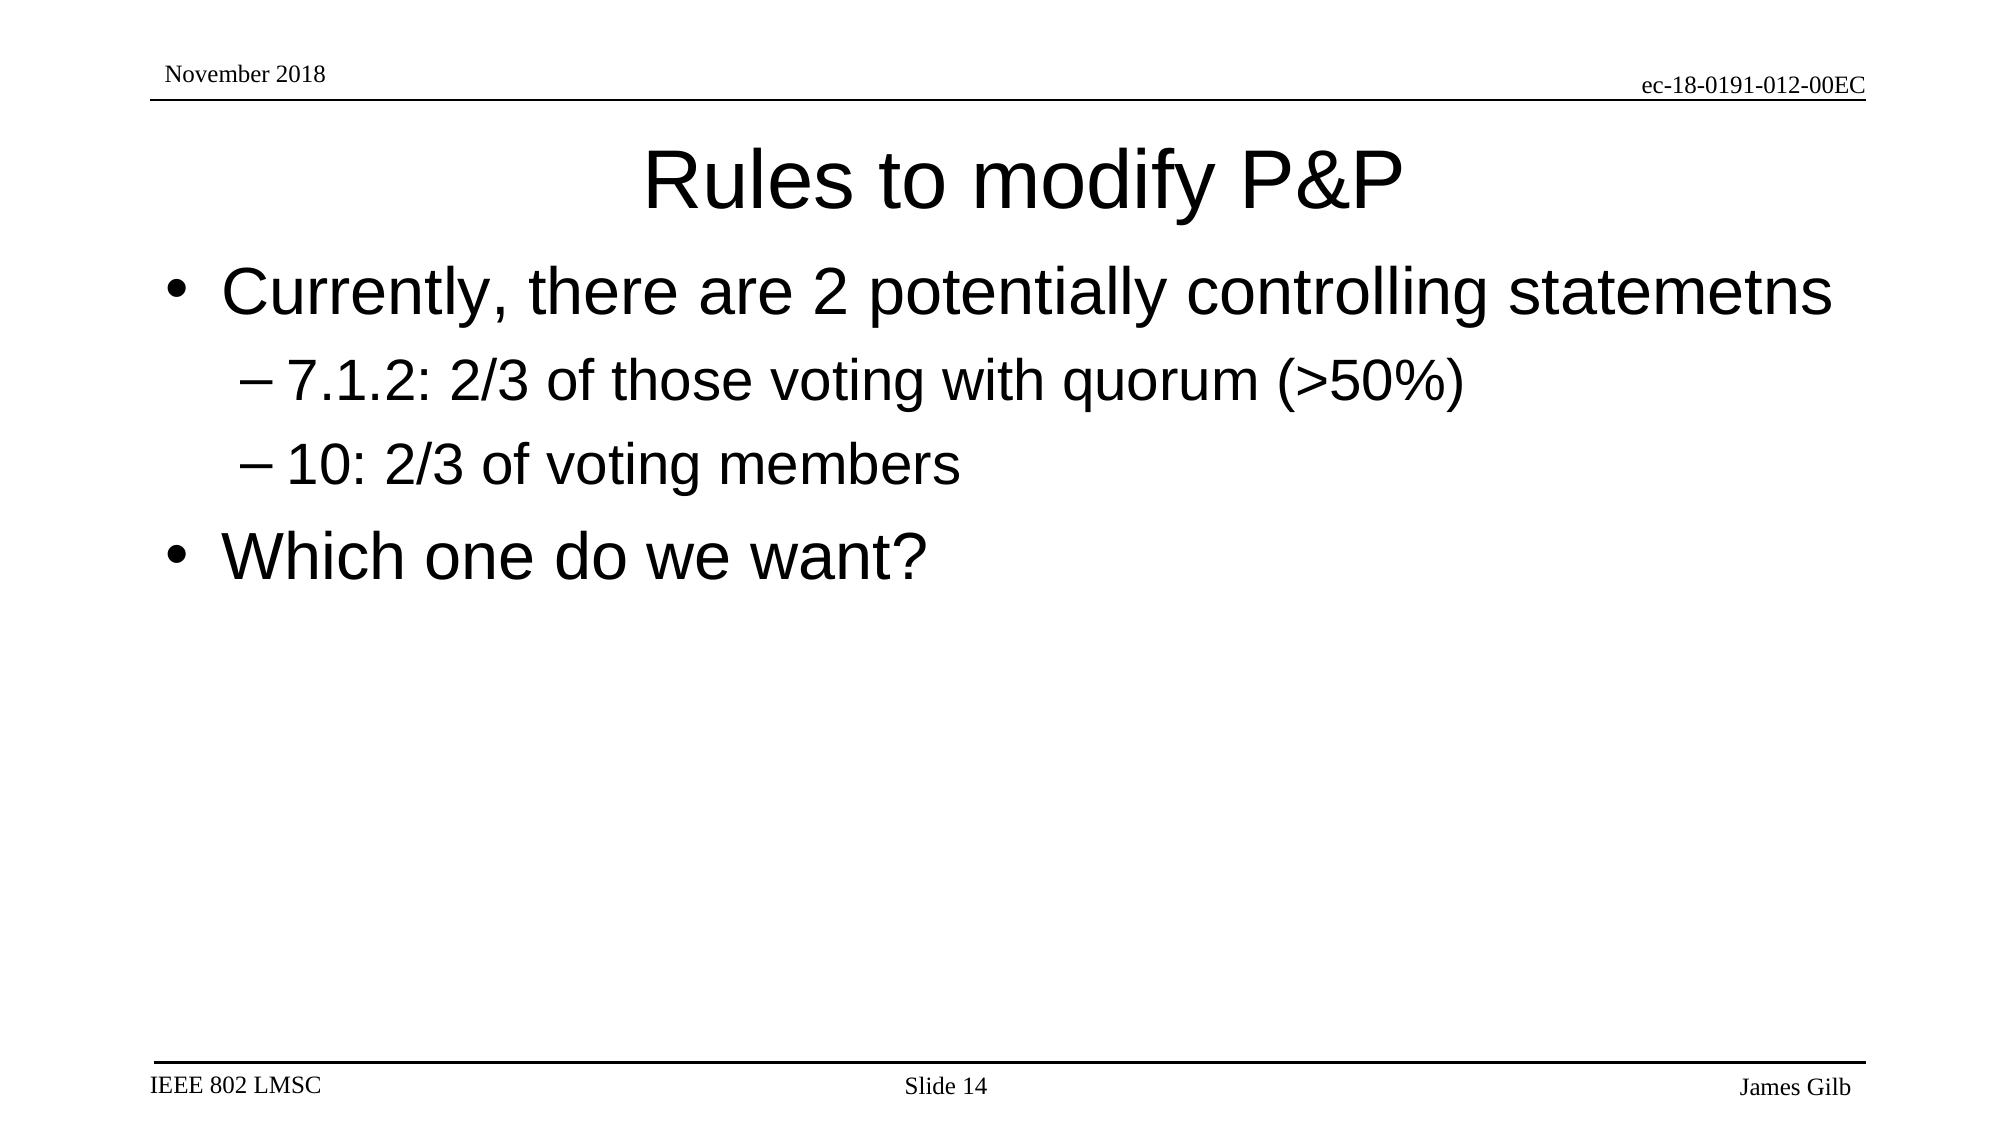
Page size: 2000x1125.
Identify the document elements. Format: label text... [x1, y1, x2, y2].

list Currently, there are 2 potentially controlling statemetns 7.1.2: 2/3 of those voting with quorum (>50%) 10: 2/3 of voting members Which one do we want? [149, 239, 1900, 1051]
title Rules to modify P&P [149, 112, 1900, 238]
